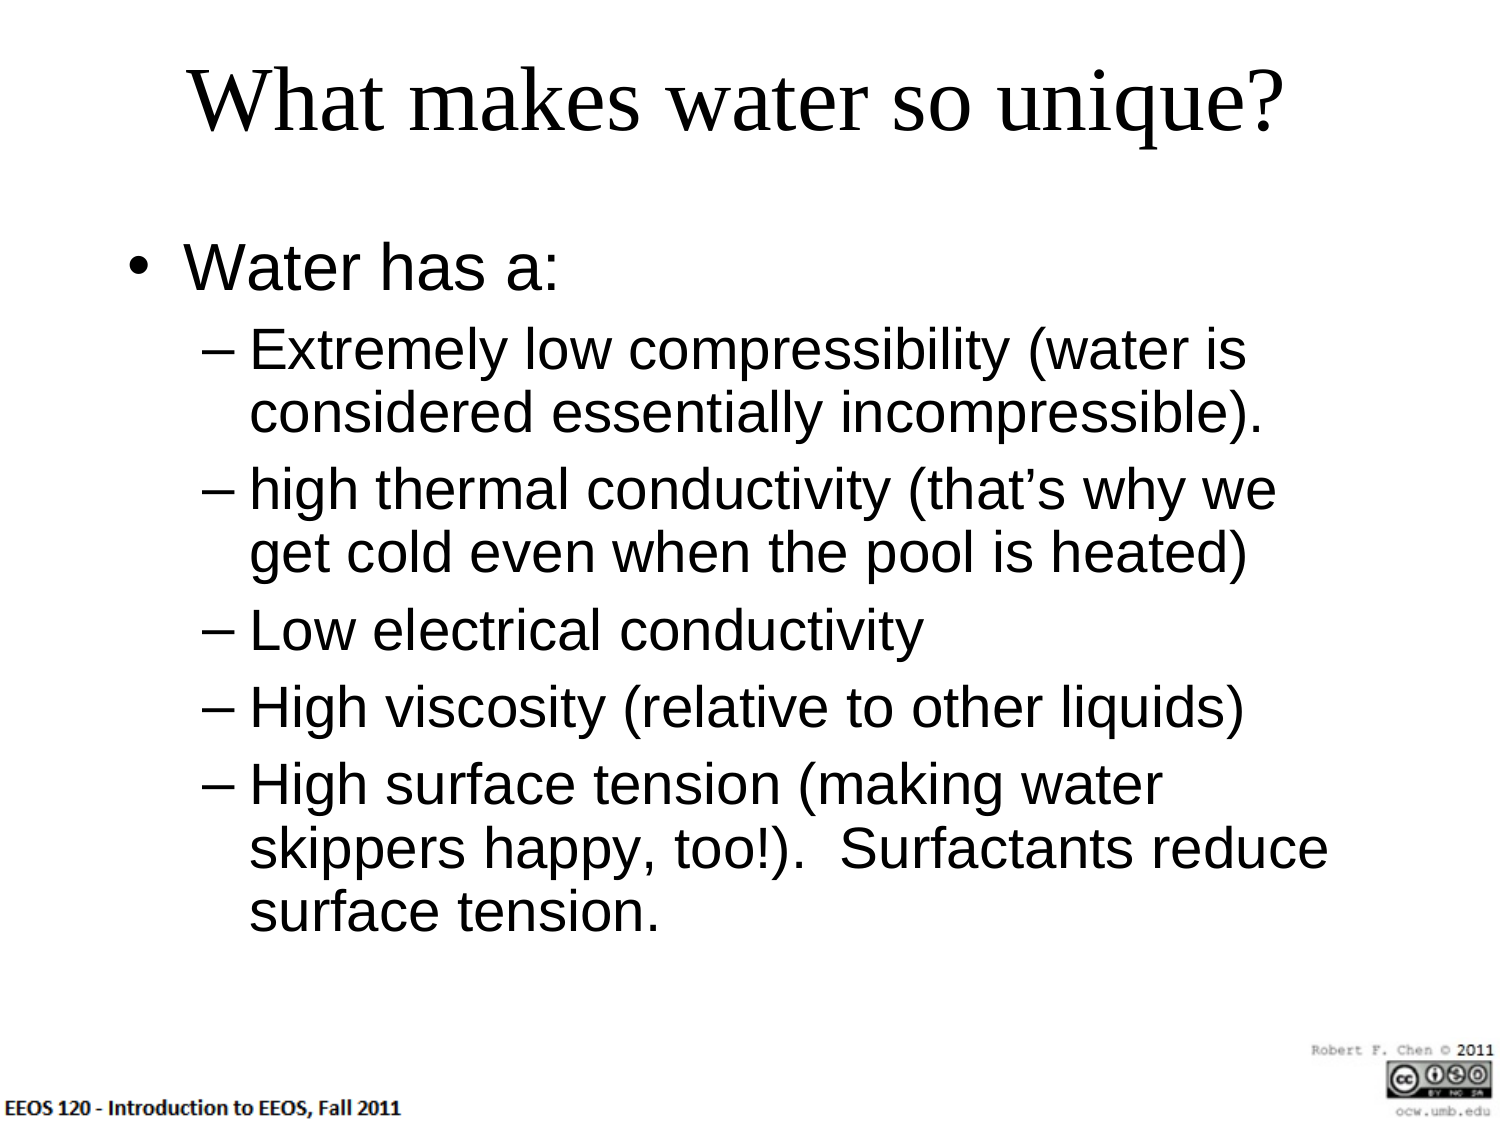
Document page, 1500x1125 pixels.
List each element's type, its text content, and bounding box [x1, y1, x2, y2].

title What makes water so unique? [99, 0, 1375, 188]
picture [1304, 1037, 1500, 1125]
picture [0, 1090, 406, 1125]
list Water has a: Extremely low compressibility (water is considered essentially incompressible). high thermal conductivity (that’s why we get cold even when the pool is heated) Low electrical conductivity High viscosity (relative to other liquids) High surface tension (making water skippers happy, too!). Surfactants reduce surface tension. [112, 224, 1388, 1125]
